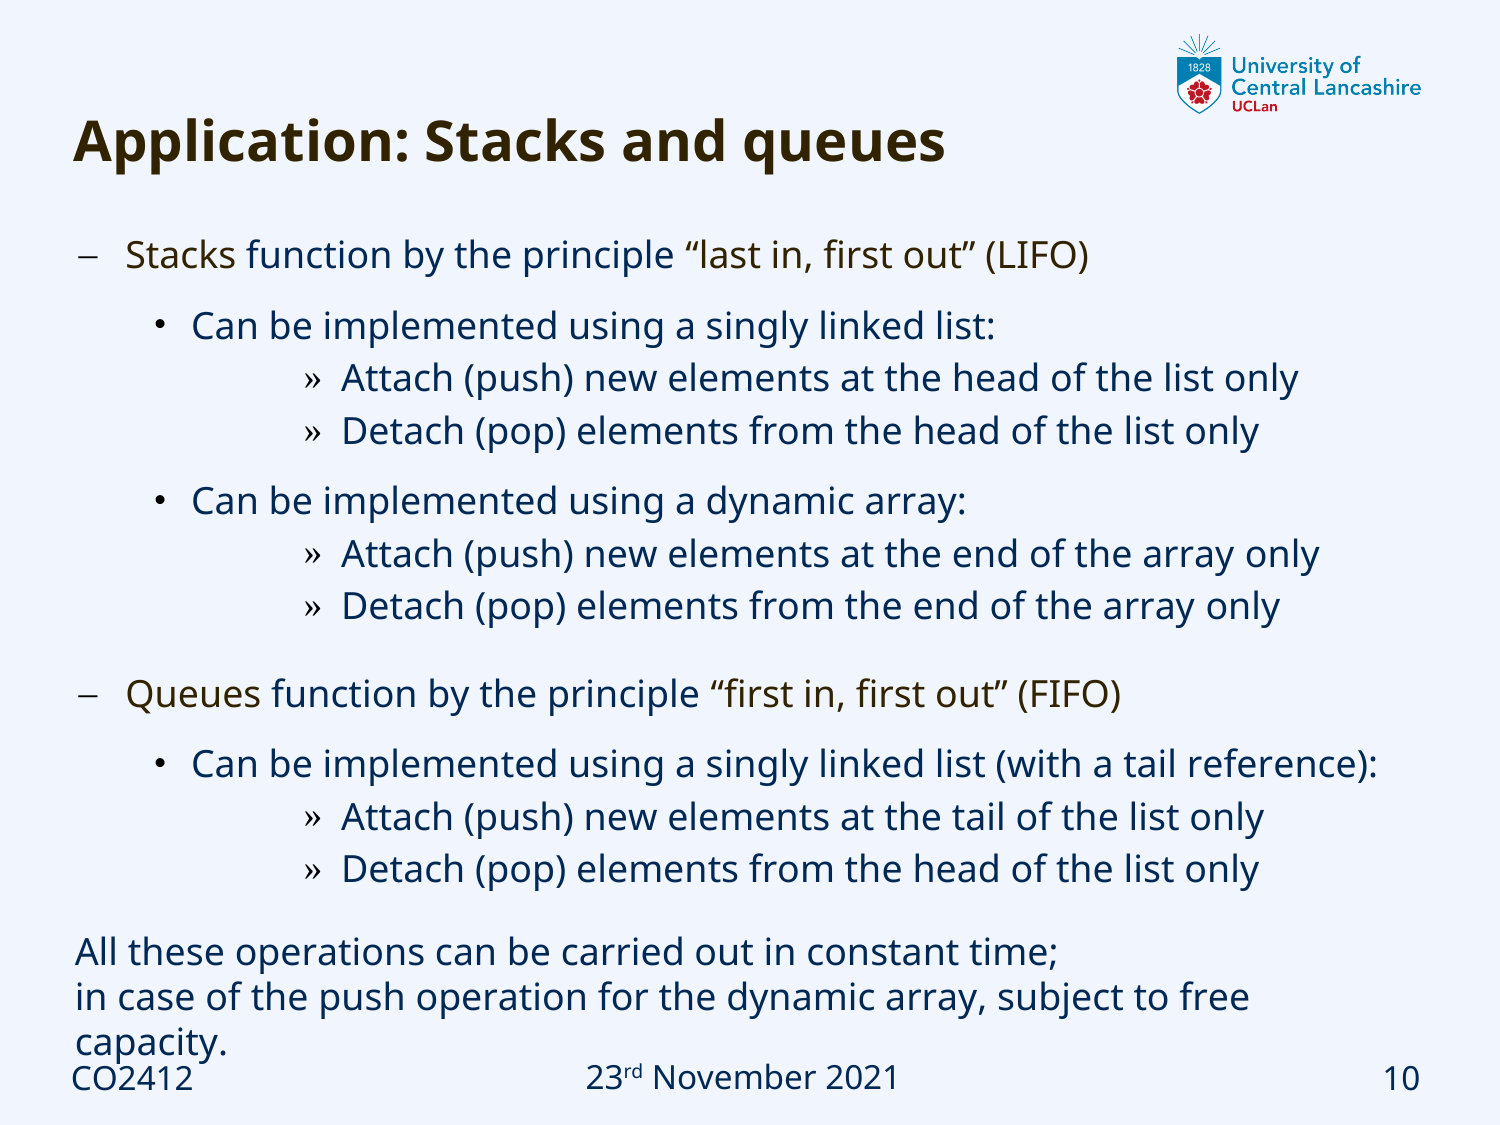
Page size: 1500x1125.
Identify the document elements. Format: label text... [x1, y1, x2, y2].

picture [1177, 34, 1421, 54]
text_box All these operations can be carried out in constant time; in case of the push operation for the dynamic array, subject to free capacity. [60, 920, 1415, 1025]
title Application: Stacks and queues [58, 54, 1500, 224]
text_box Stacks function by the principle “last in, first out” (LIFO) Can be implemented using a singly linked list: Attach (push) new elements at the head of the list only Detach (pop) elements from the head of the list only Can be implemented using a dynamic array: Attach (push) new elements at the end of the array only Detach (pop) elements from the end of the array only Queues function by the principle “first in, first out” (FIFO) Can be implemented using a singly linked list (with a tail reference): Attach (push) new elements at the tail of the list only Detach (pop) elements from the head of the list only [0, 216, 1434, 986]
